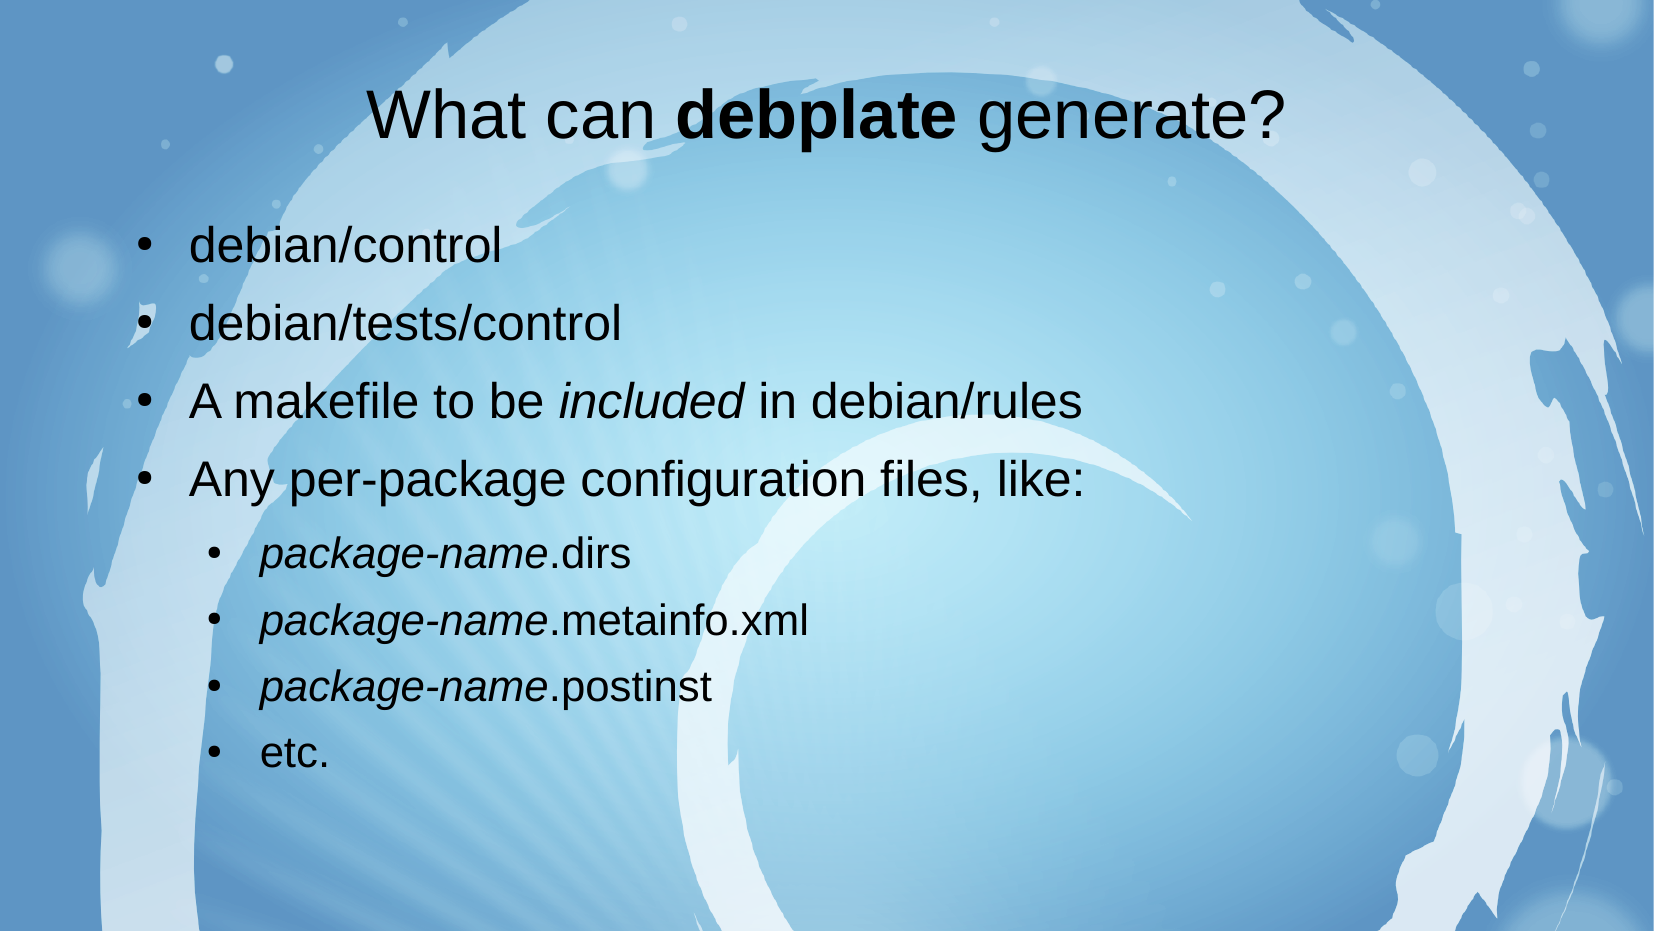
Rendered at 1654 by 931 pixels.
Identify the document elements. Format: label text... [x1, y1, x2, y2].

list debian/control debian/tests/control A makefile to be included in debian/rules Any per-package configuration files, like: package-name.dirs package-name.metainfo.xml package-name.postinst etc. [118, 217, 1536, 832]
title What can debplate generate? [118, 37, 1536, 193]
picture [0, 0, 1654, 931]
